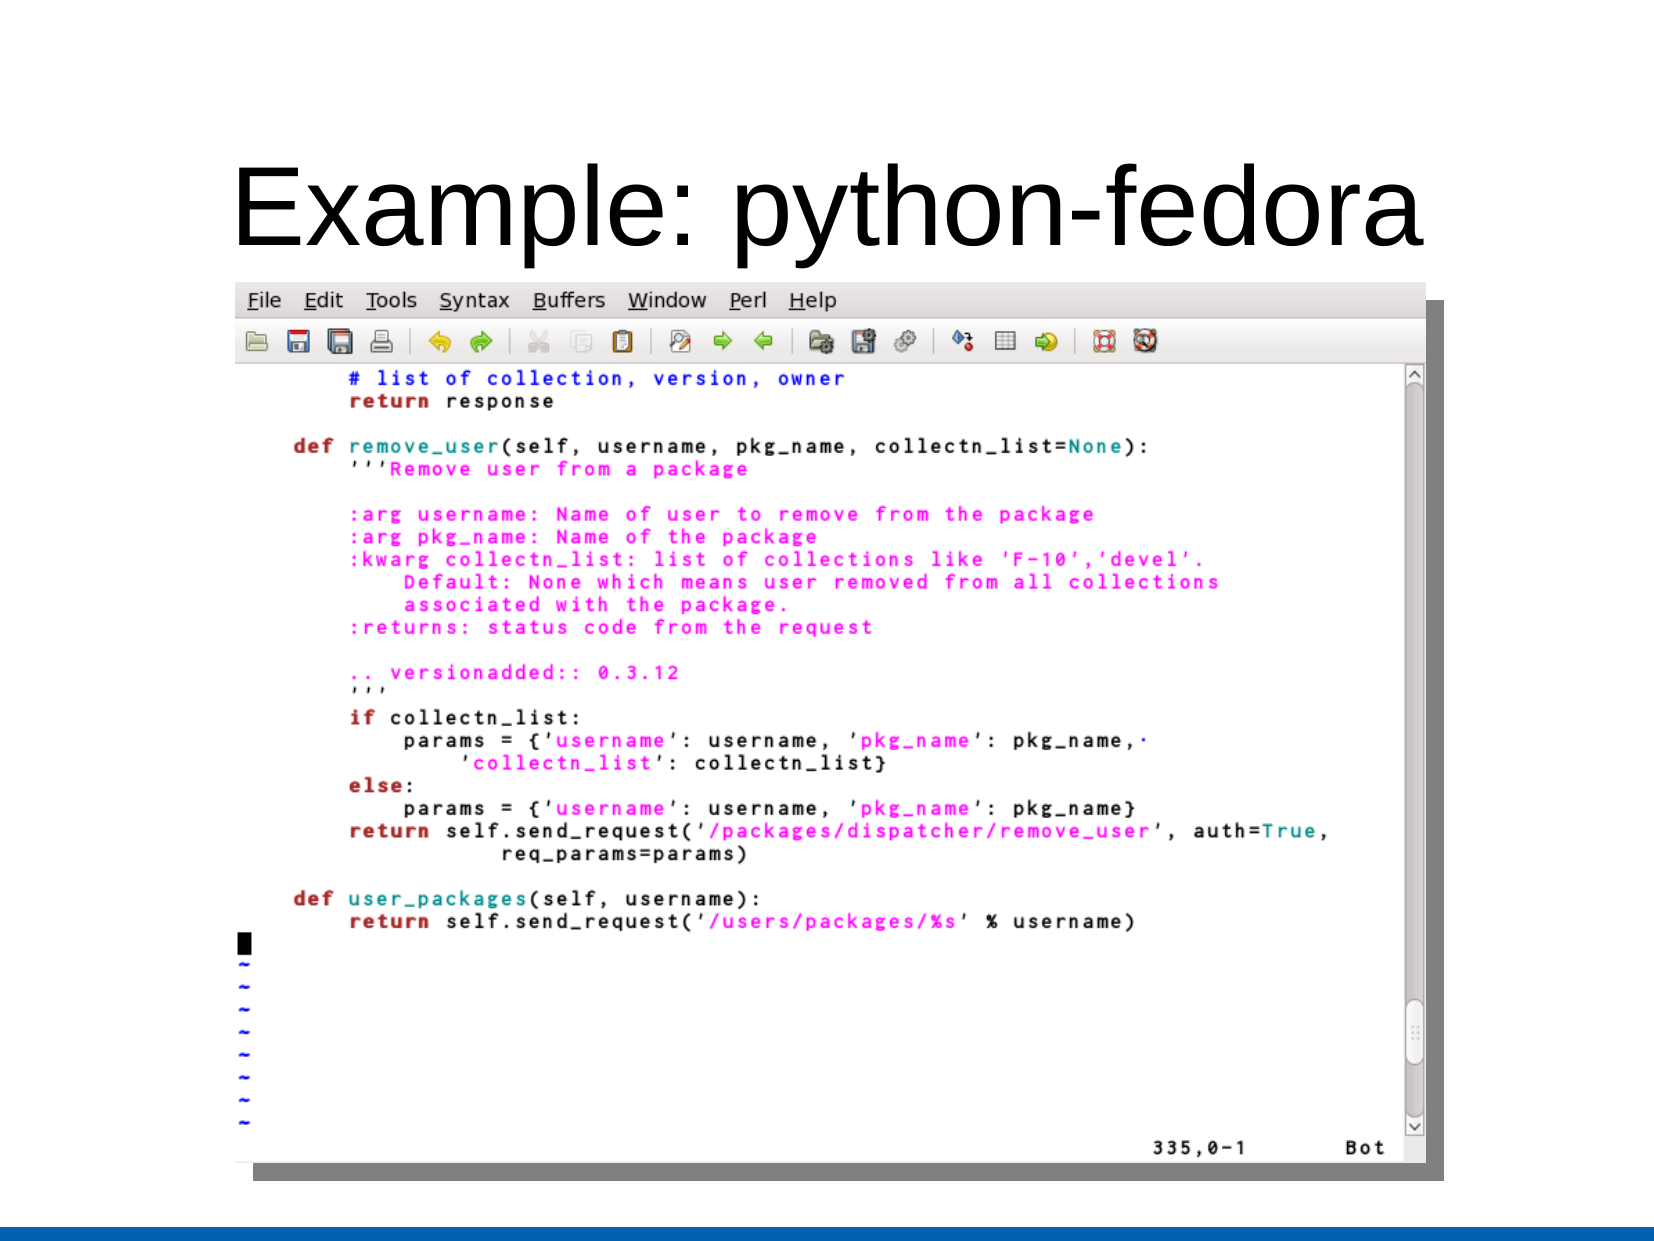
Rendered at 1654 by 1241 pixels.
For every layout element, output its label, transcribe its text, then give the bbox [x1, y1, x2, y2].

title Example: python-fedora [121, 102, 1533, 311]
picture [235, 311, 1426, 1163]
